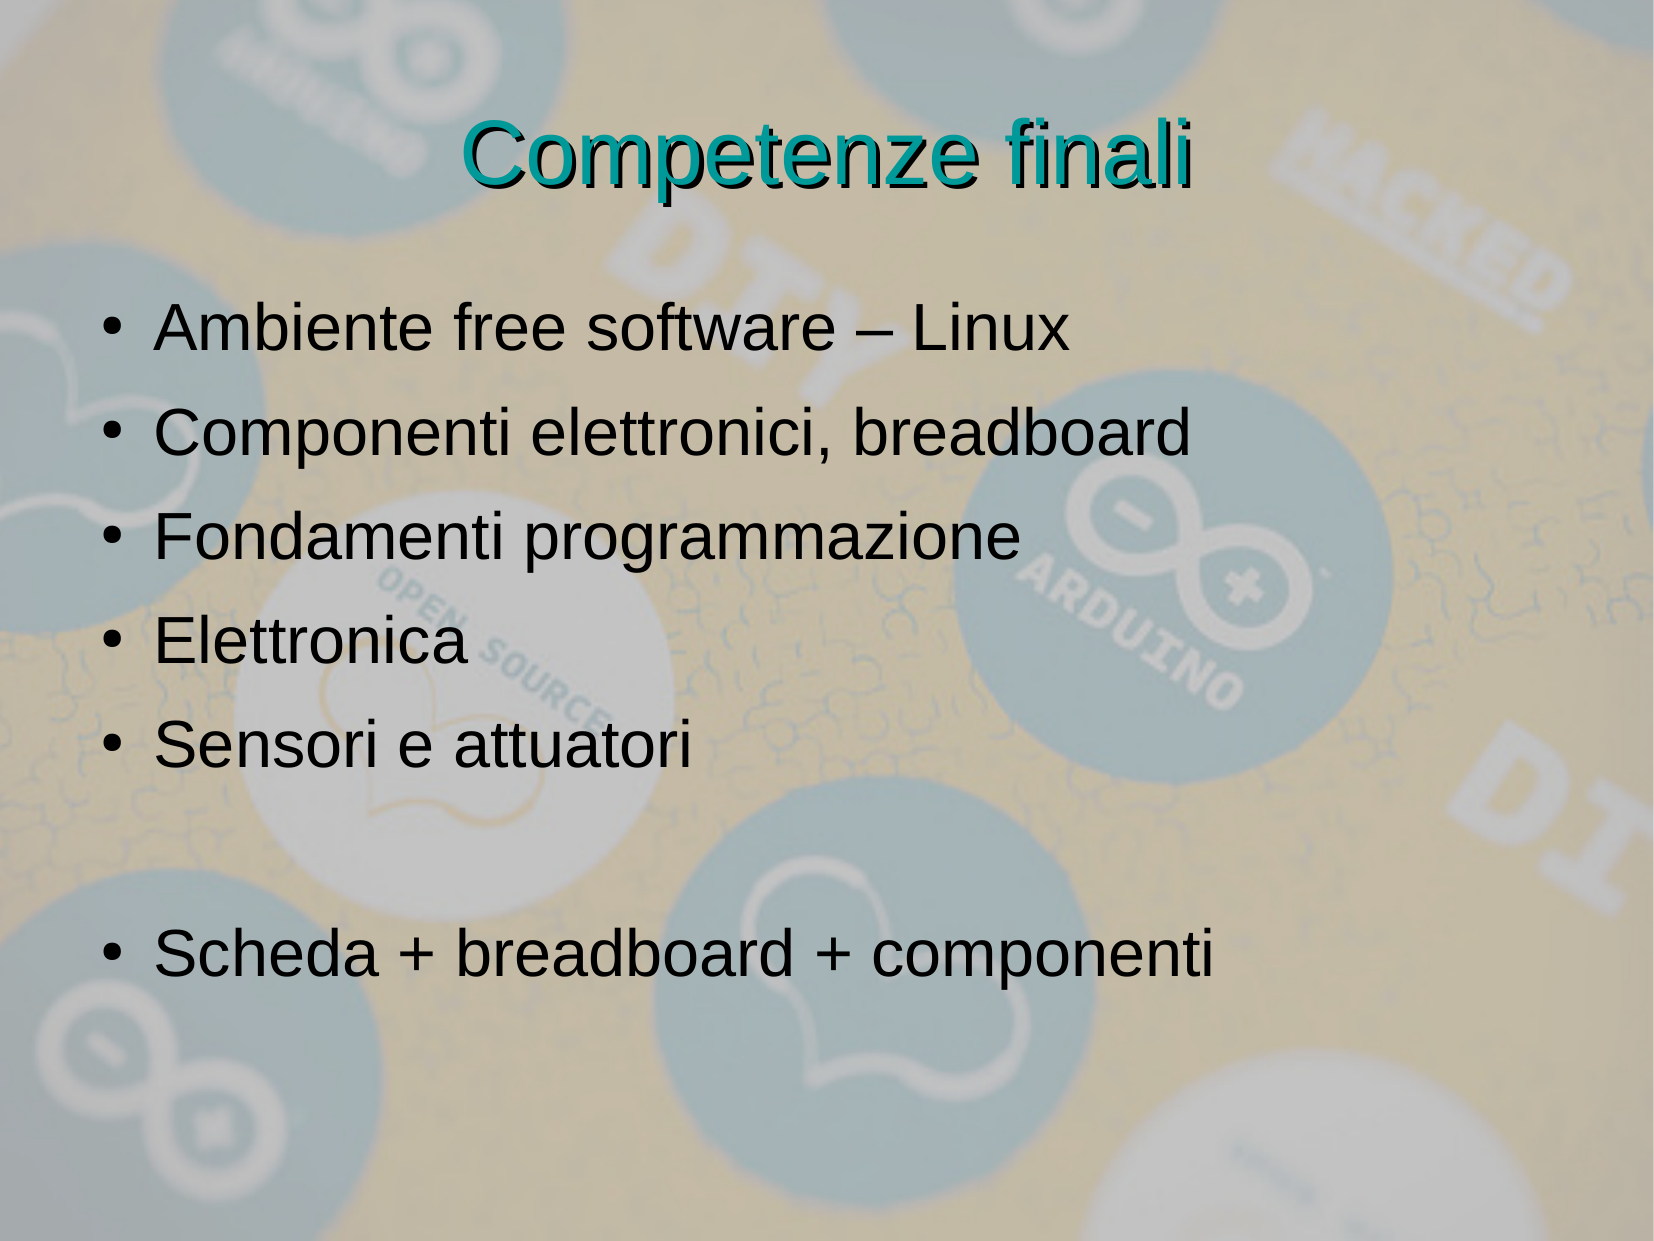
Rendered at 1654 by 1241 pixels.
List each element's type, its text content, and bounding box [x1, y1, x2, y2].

title Competenze finali [82, 49, 1571, 257]
list Ambiente free software – Linux Componenti elettronici, breadboard Fondamenti programmazione Elettronica Sensori e attuatori Scheda + breadboard + componenti [82, 290, 1571, 1010]
picture [0, 0, 1654, 1241]
